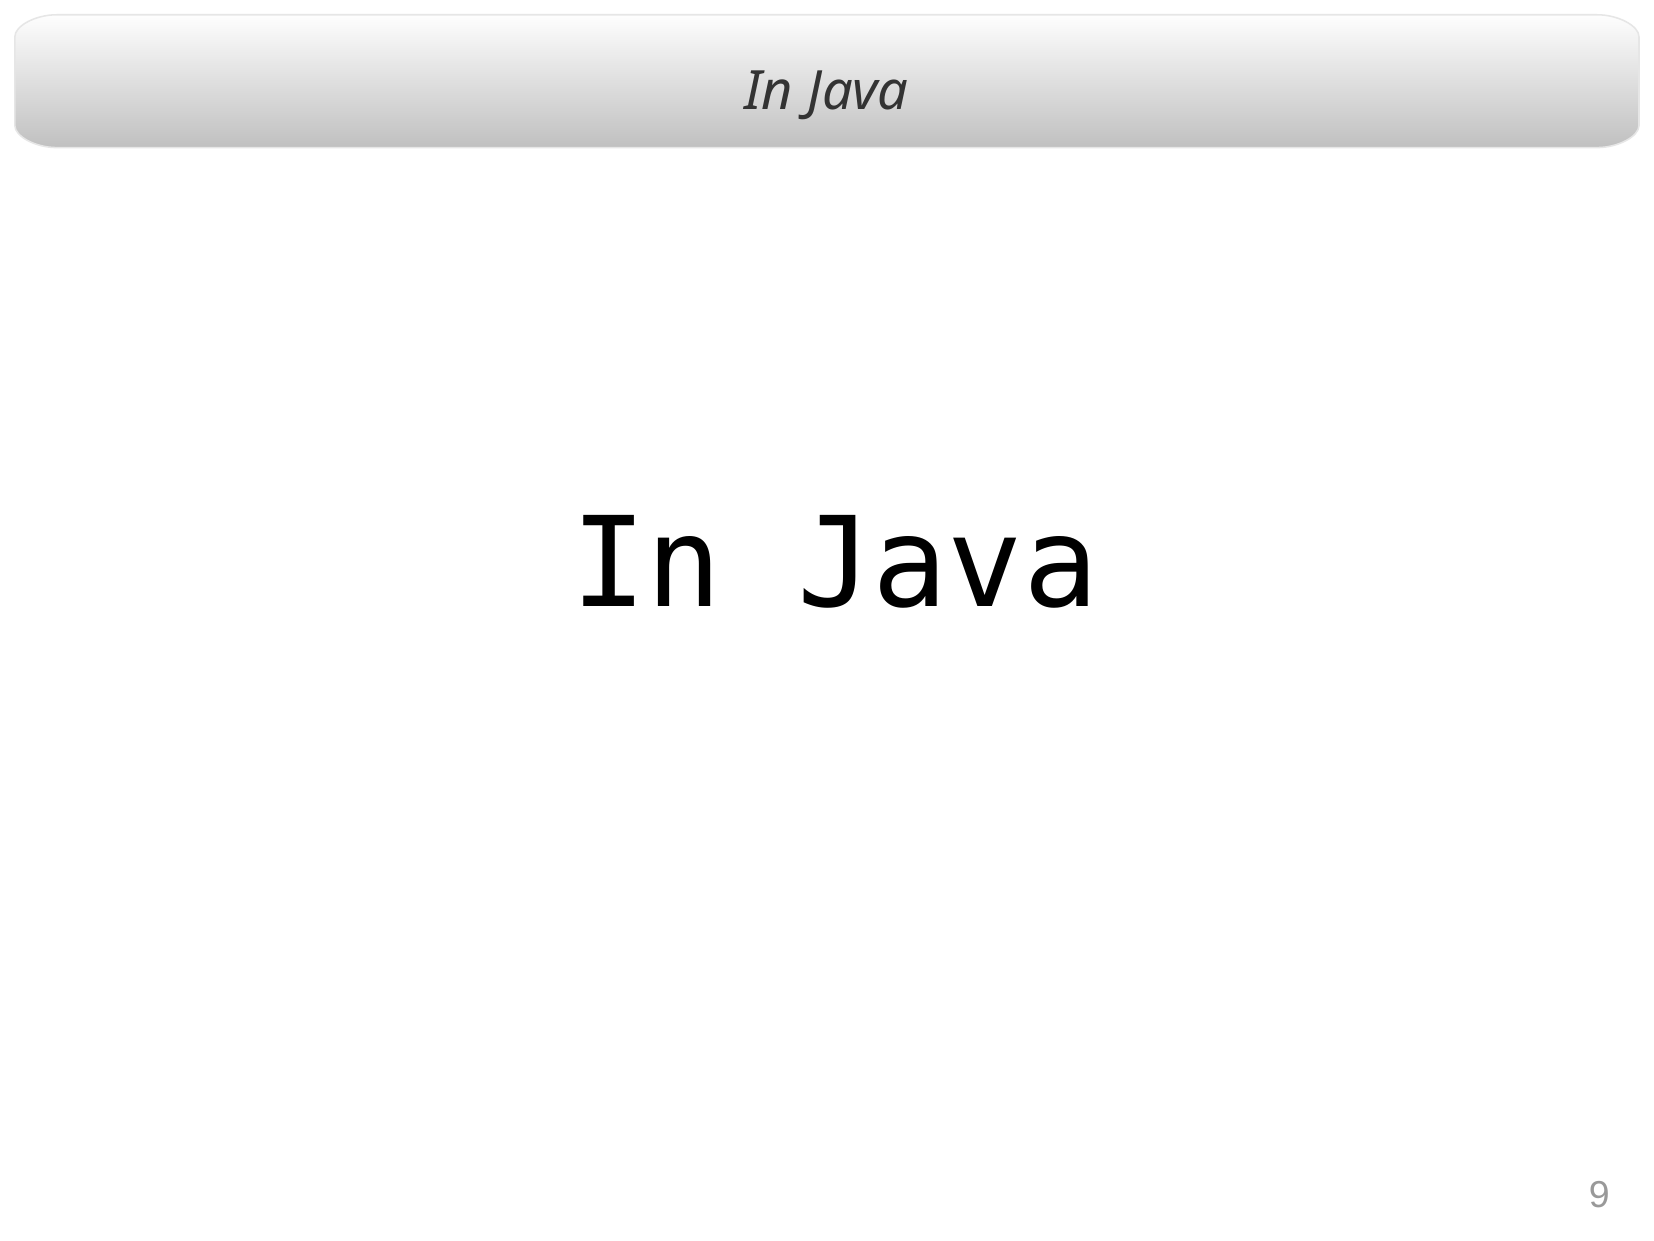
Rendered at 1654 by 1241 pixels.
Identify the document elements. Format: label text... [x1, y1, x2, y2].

title In Java [29, 29, 1624, 148]
list In Java [82, 290, 1571, 1152]
